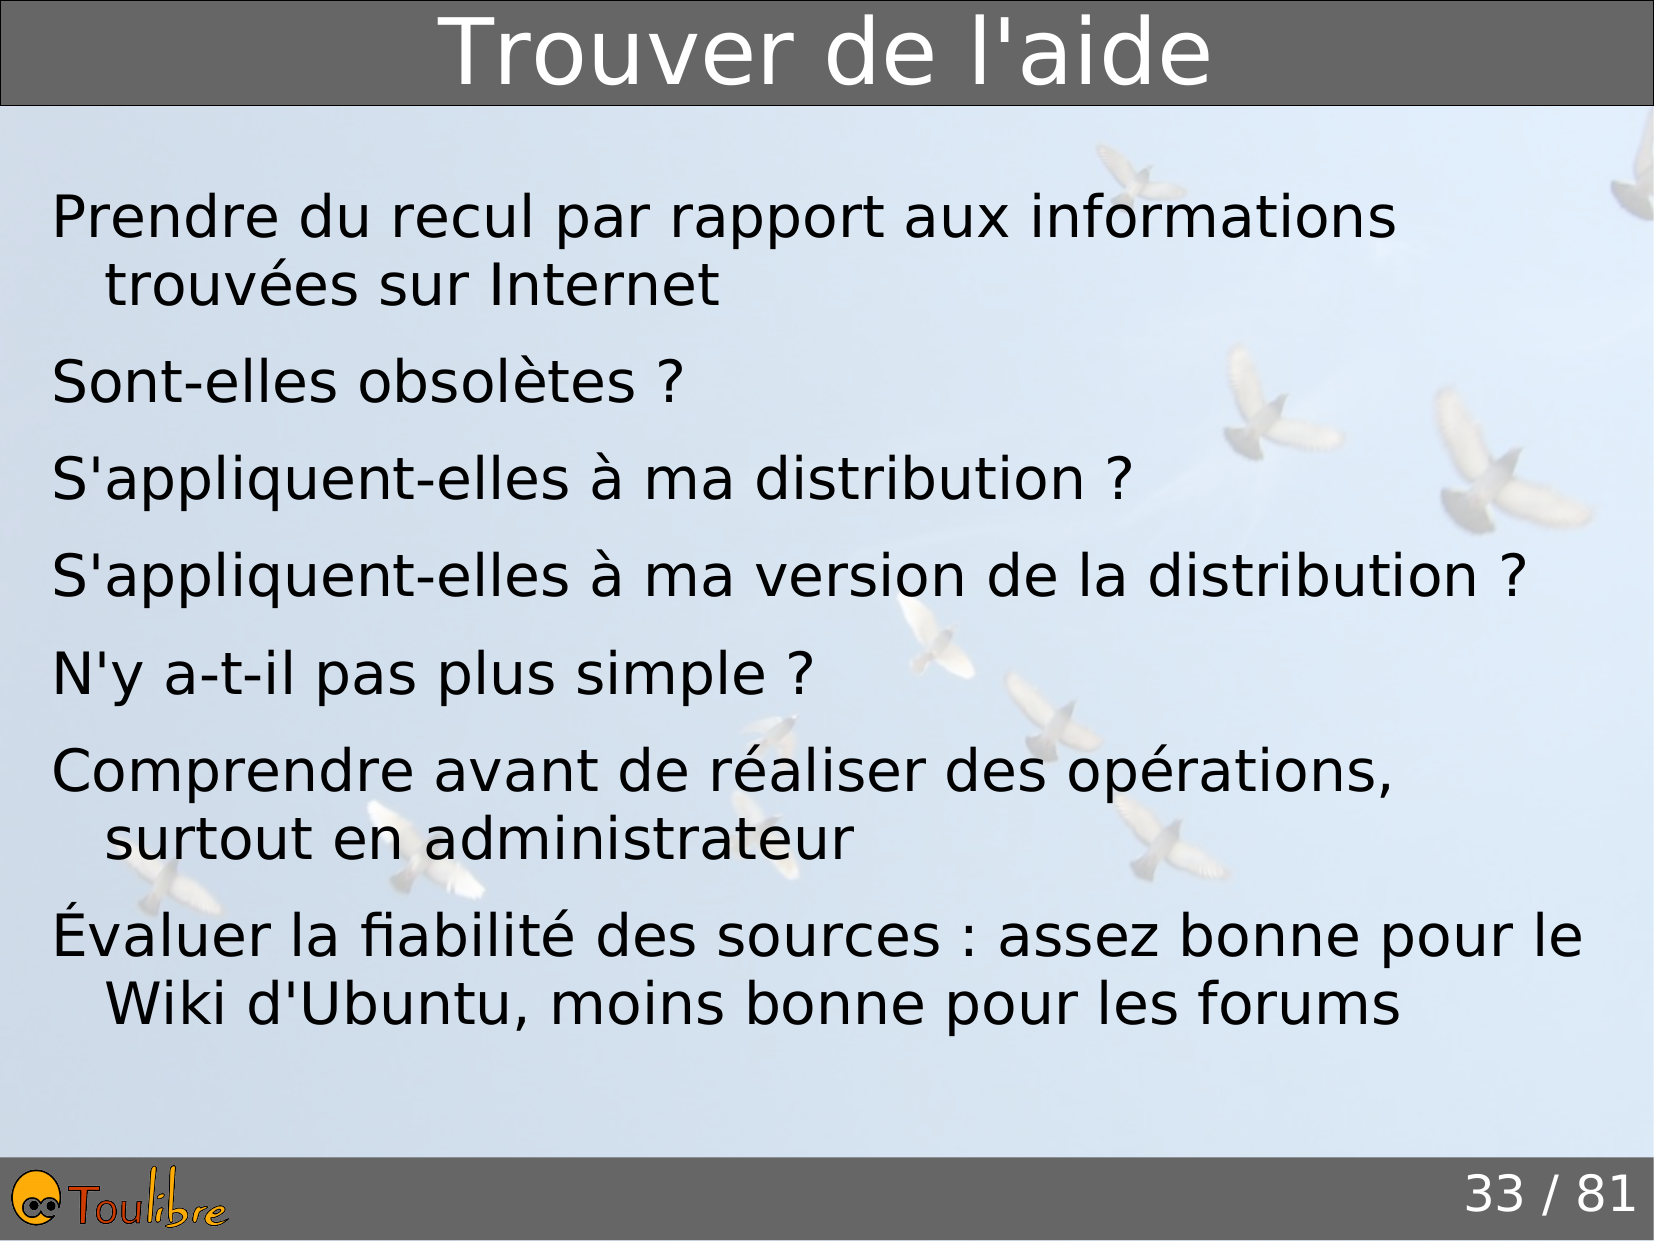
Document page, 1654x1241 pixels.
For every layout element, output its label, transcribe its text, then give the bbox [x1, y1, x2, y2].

picture [11, 1165, 229, 1228]
list Prendre du recul par rapport aux informations trouvées sur Internet Sont-elles obsolètes ? S'appliquent-elles à ma distribution ? S'appliquent-elles à ma version de la distribution ? N'y a-t-il pas plus simple ? Comprendre avant de réaliser des opérations, surtout en administrateur Évaluer la fiabilité des sources : assez bonne pour le Wiki d'Ubuntu, moins bonne pour les forums [33, 183, 1609, 1113]
title Trouver de l'aide [0, 0, 1654, 107]
